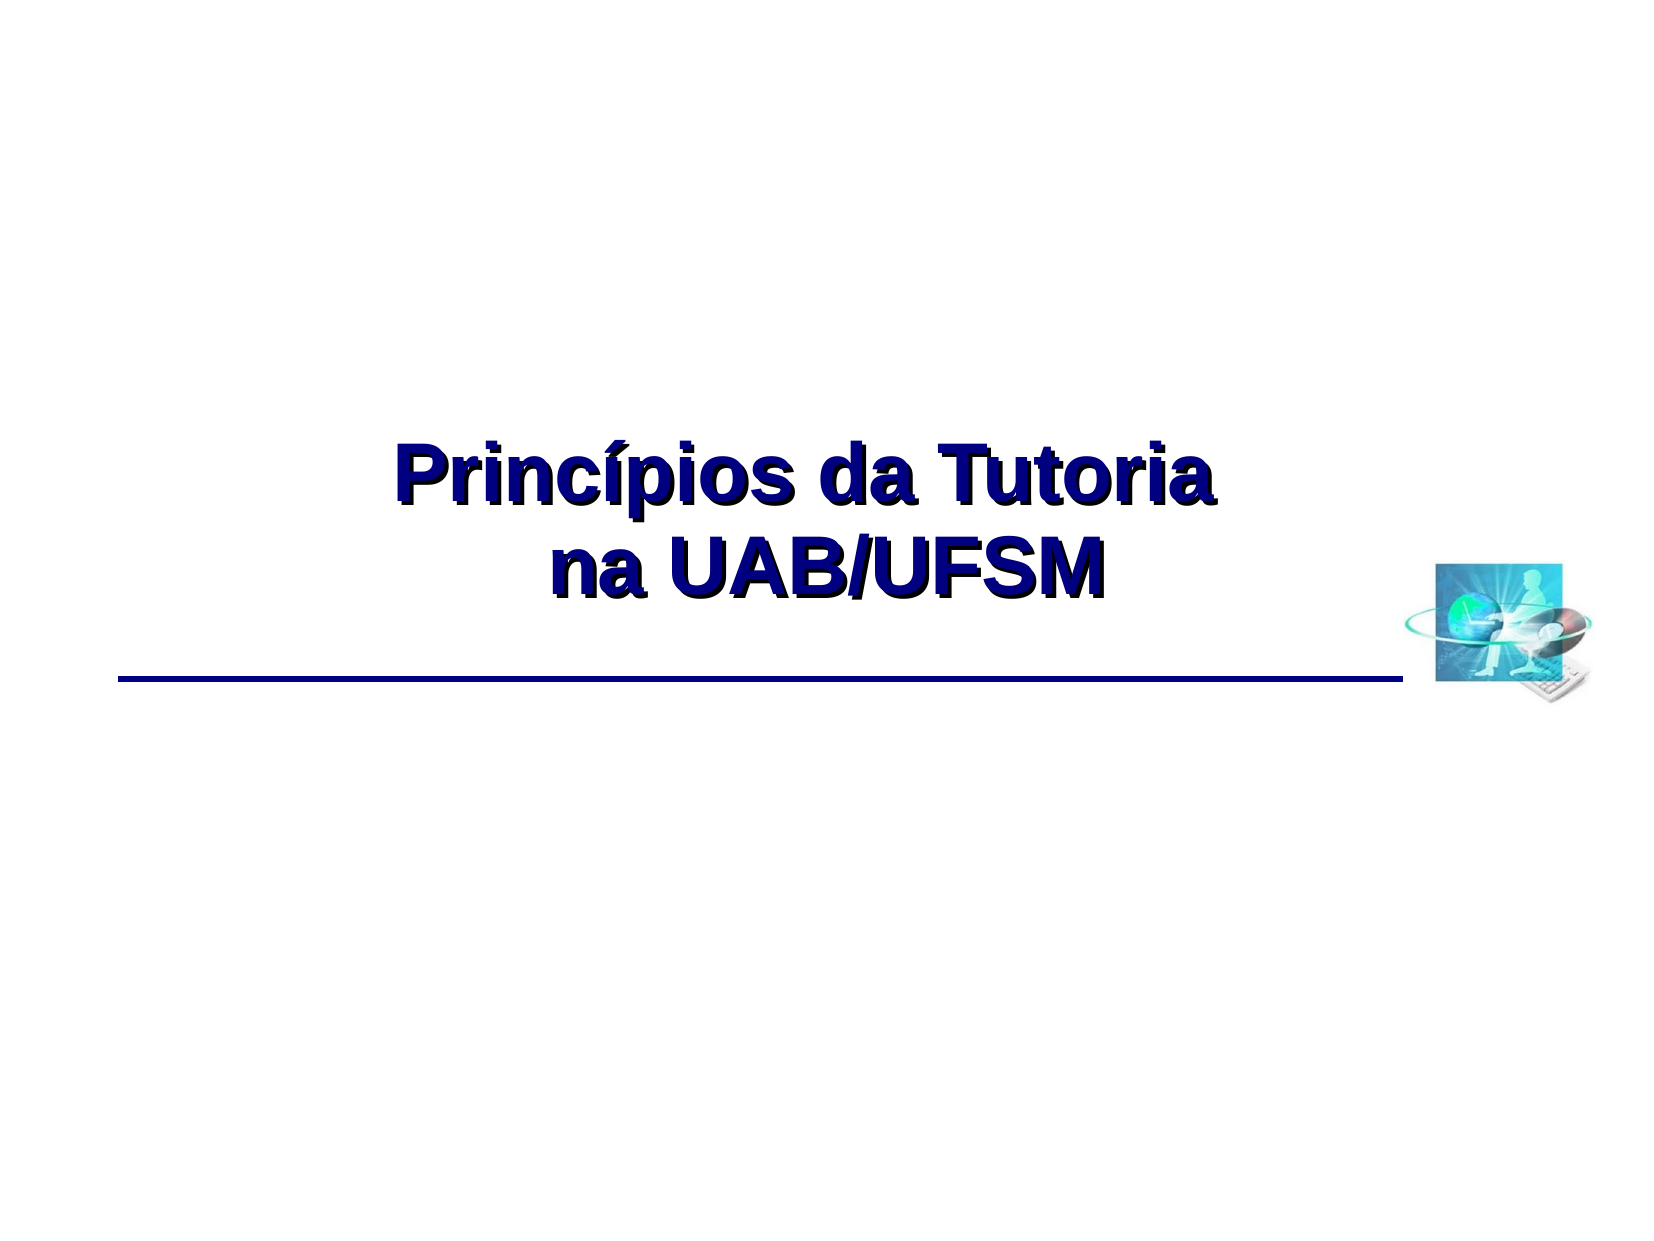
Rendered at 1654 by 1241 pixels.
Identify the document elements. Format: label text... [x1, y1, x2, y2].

picture [1403, 560, 1595, 713]
text_box Princípios da Tutoria na UAB/UFSM [59, 419, 1565, 621]
